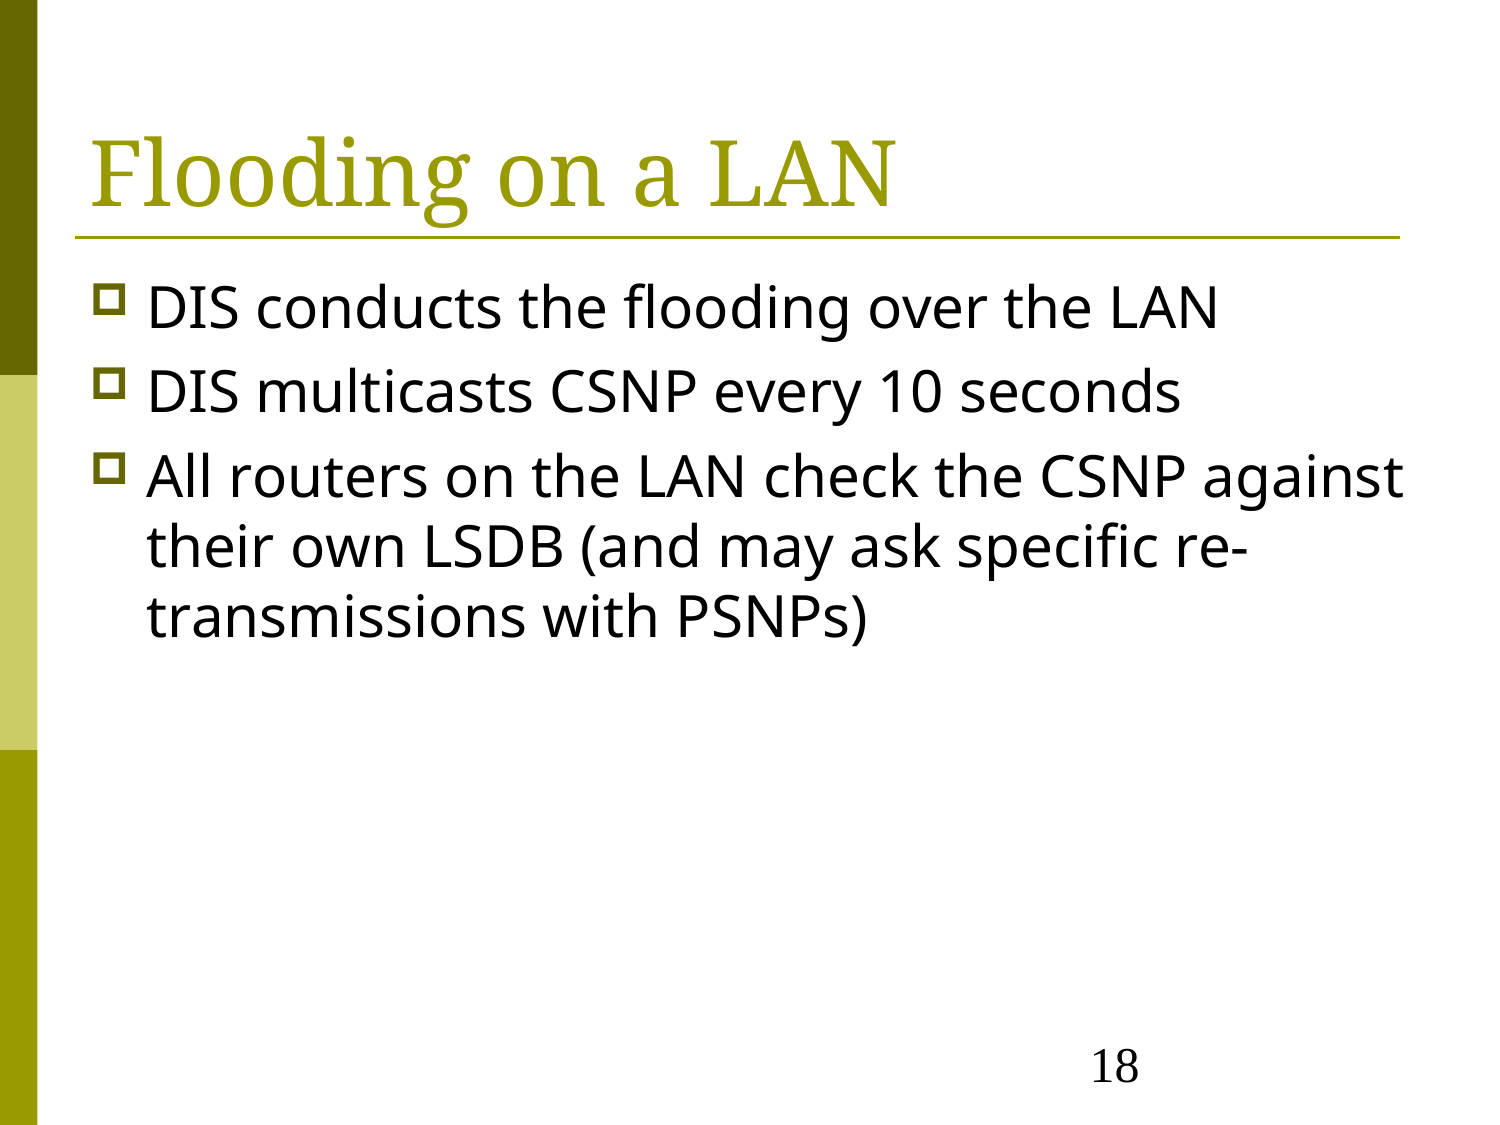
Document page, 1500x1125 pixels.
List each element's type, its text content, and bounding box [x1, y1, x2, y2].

list DIS conducts the flooding over the LAN DIS multicasts CSNP every 10 seconds All routers on the LAN check the CSNP against their own LSDB (and may ask specific re-transmissions with PSNPs) [75, 262, 1426, 1006]
title Flooding on a LAN [75, 45, 1426, 233]
